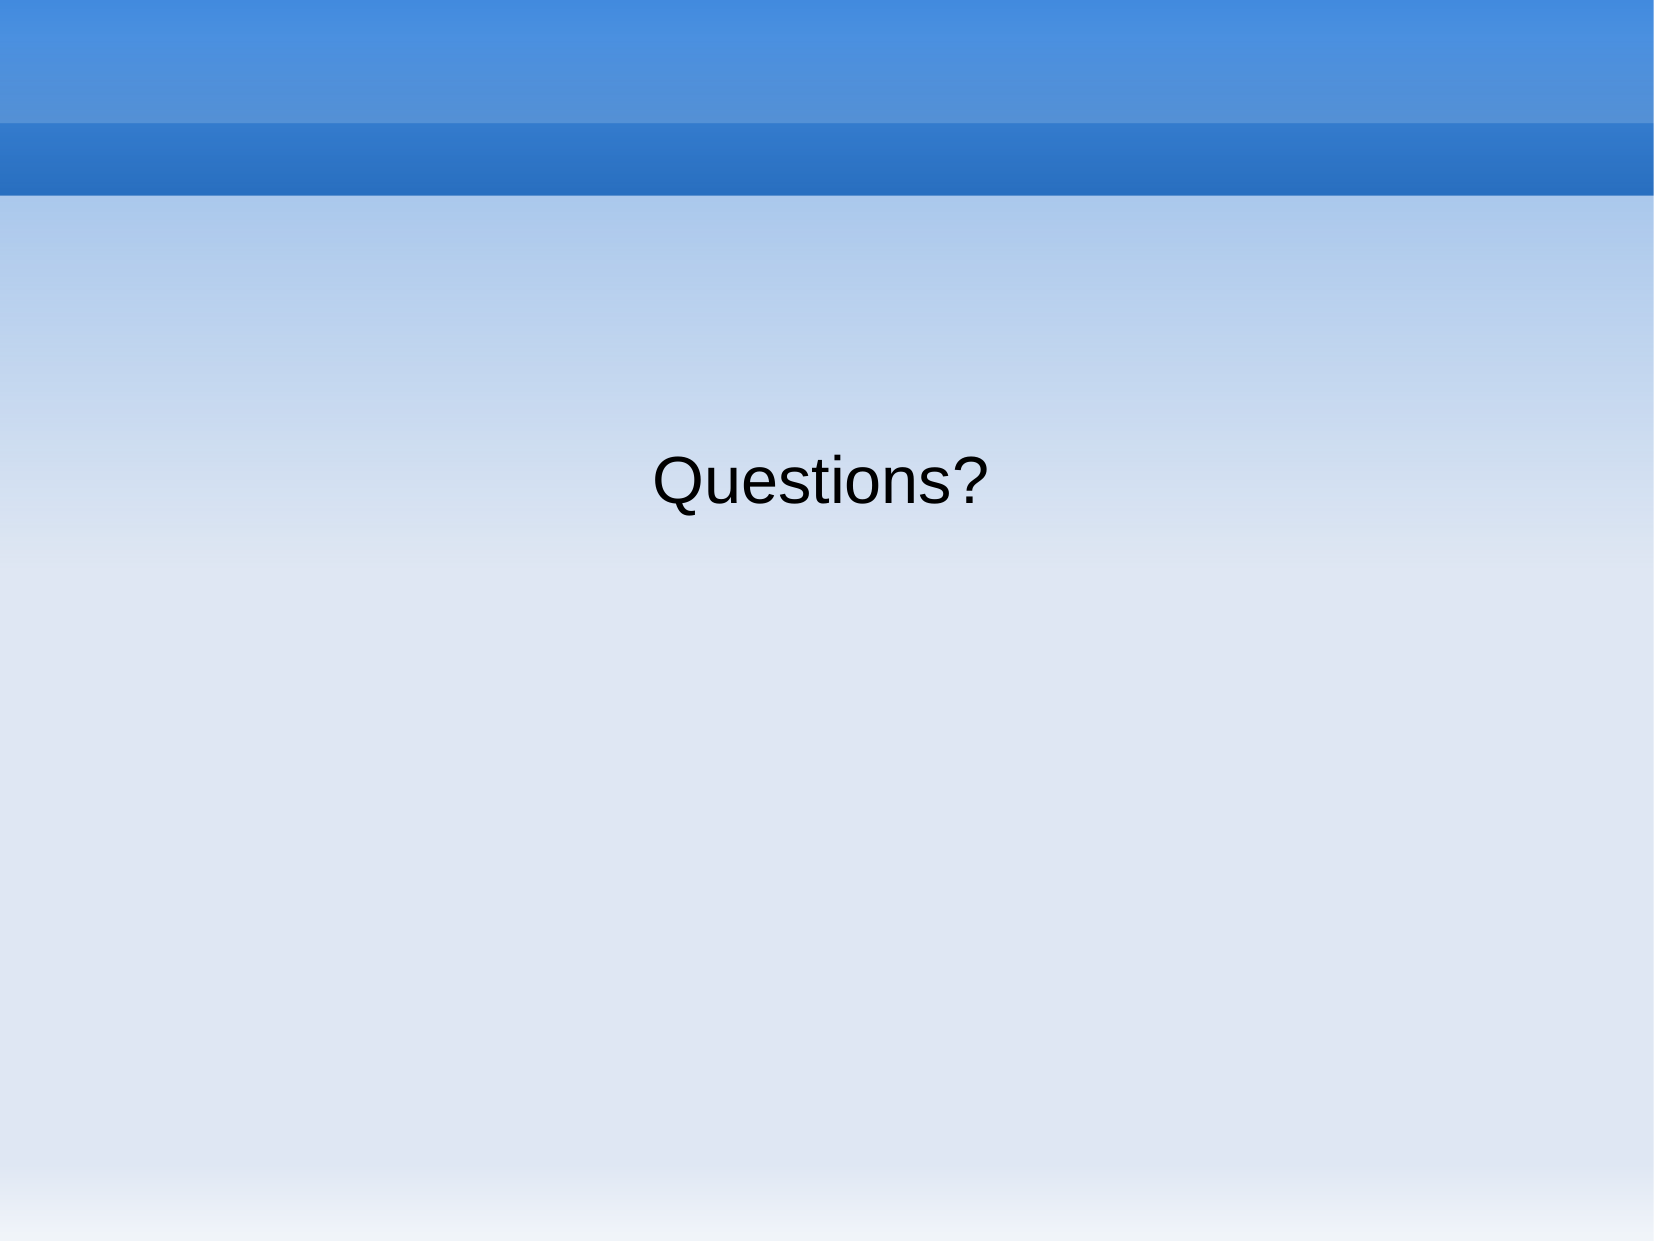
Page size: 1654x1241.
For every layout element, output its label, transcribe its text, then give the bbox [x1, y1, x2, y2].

subtitle Questions? [76, 0, 1565, 1109]
picture [0, 0, 1654, 1241]
